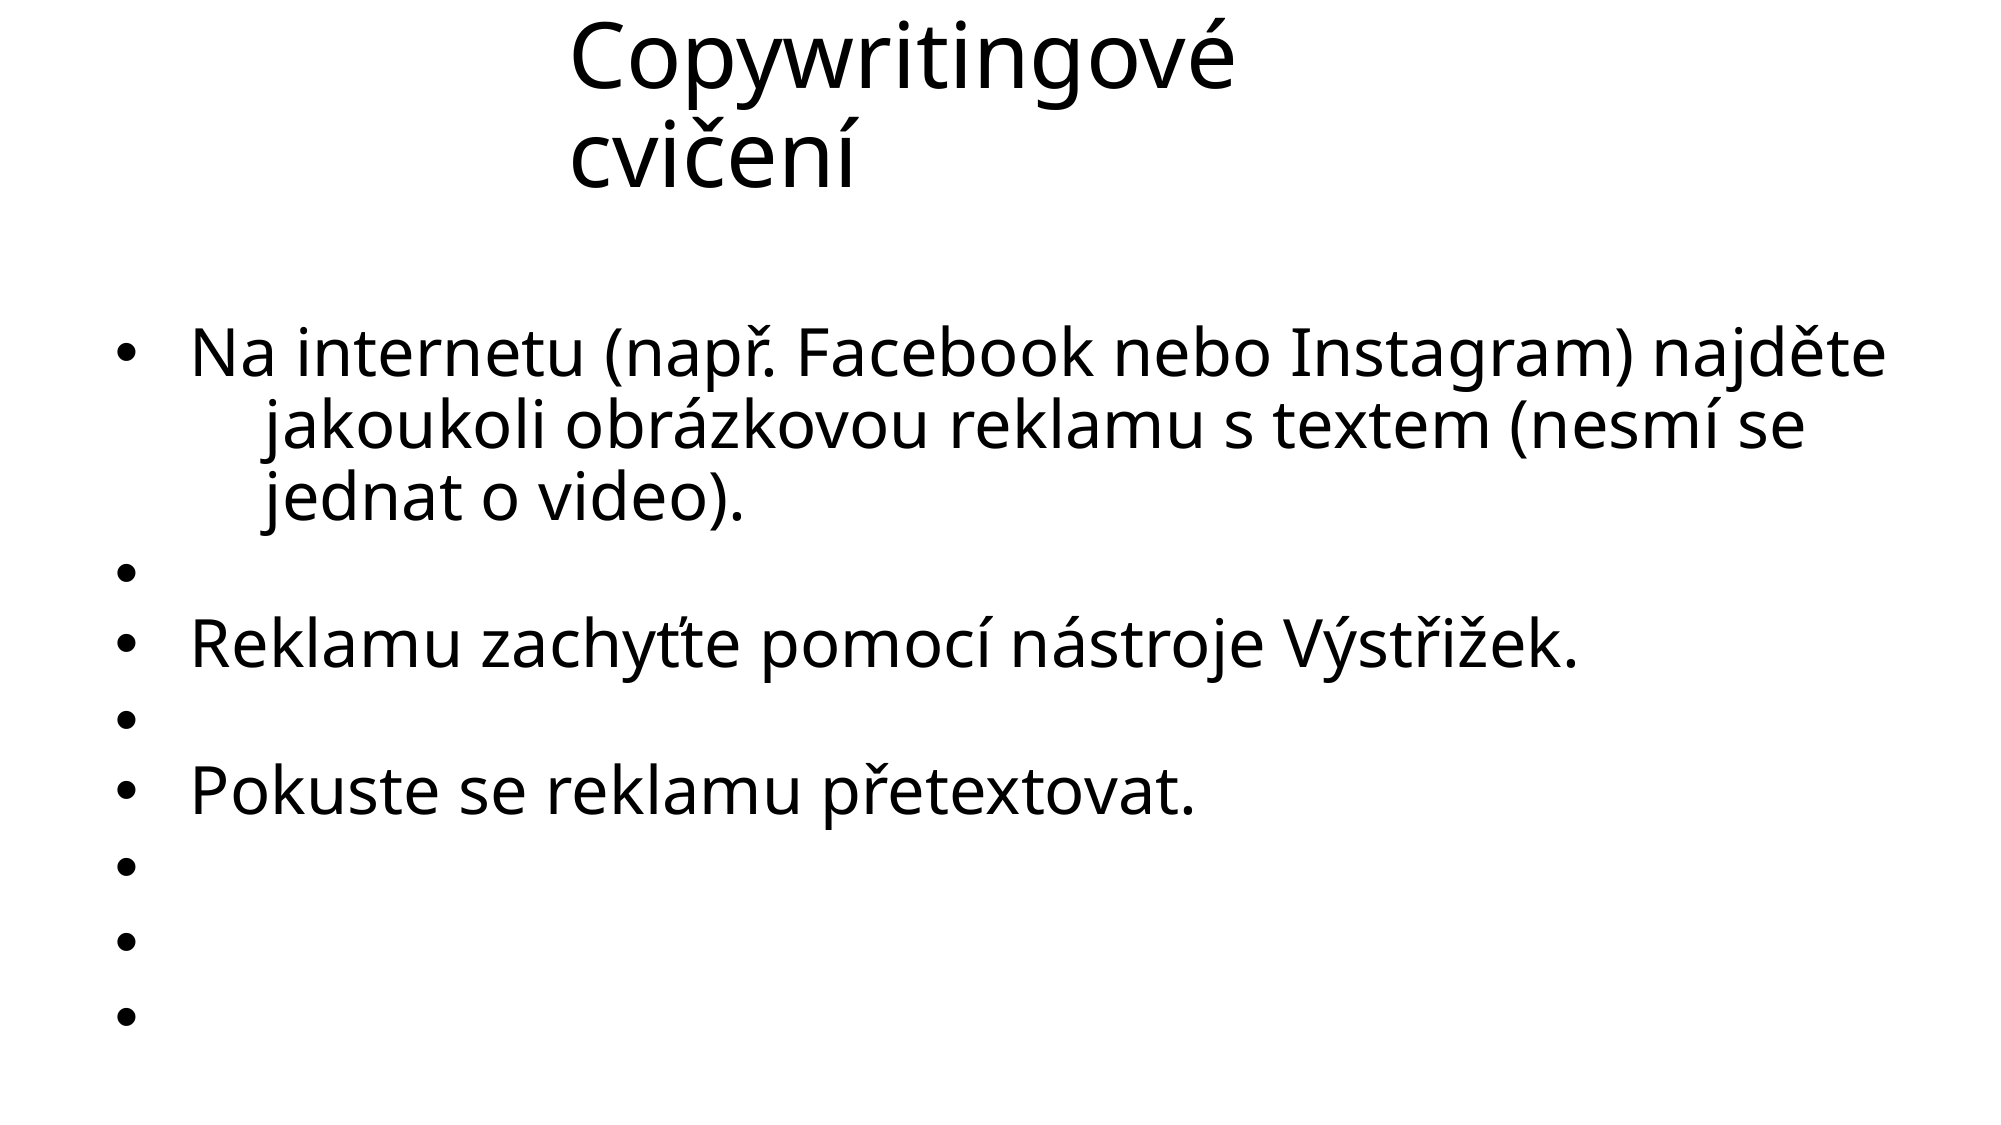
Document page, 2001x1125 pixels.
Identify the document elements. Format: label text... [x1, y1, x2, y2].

text_box Copywritingové cvičení [553, 0, 1447, 218]
text_box Na internetu (např. Facebook nebo Instagram) najděte jakoukoli obrázkovou reklamu s textem (nesmí se jednat o video). Reklamu zachyťte pomocí nástroje Výstřižek. Pokuste se reklamu přetextovat. [99, 311, 1914, 1034]
